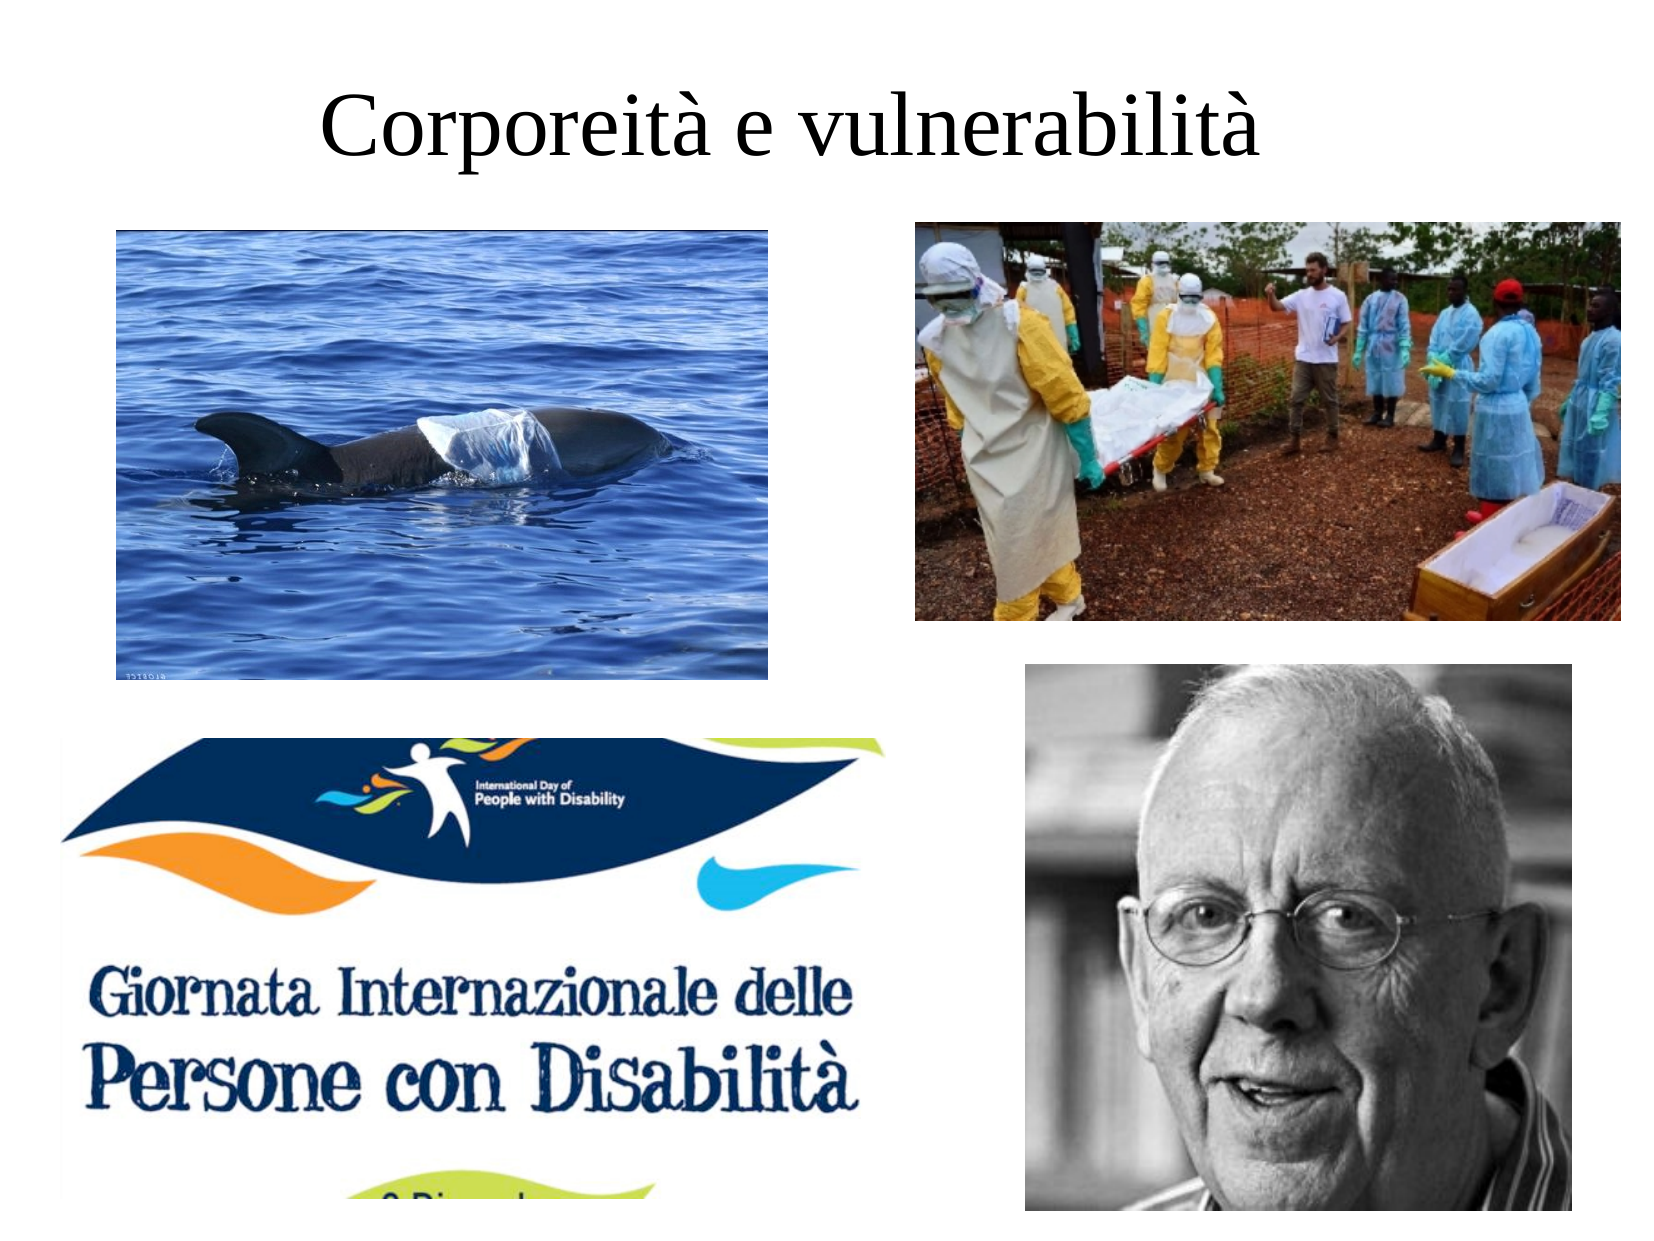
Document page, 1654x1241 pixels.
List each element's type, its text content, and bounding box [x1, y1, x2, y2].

picture [116, 230, 768, 680]
picture [915, 222, 1621, 621]
picture [60, 738, 886, 1199]
title Corporeità e vulnerabilità [47, 15, 1536, 223]
picture [1025, 664, 1572, 1211]
